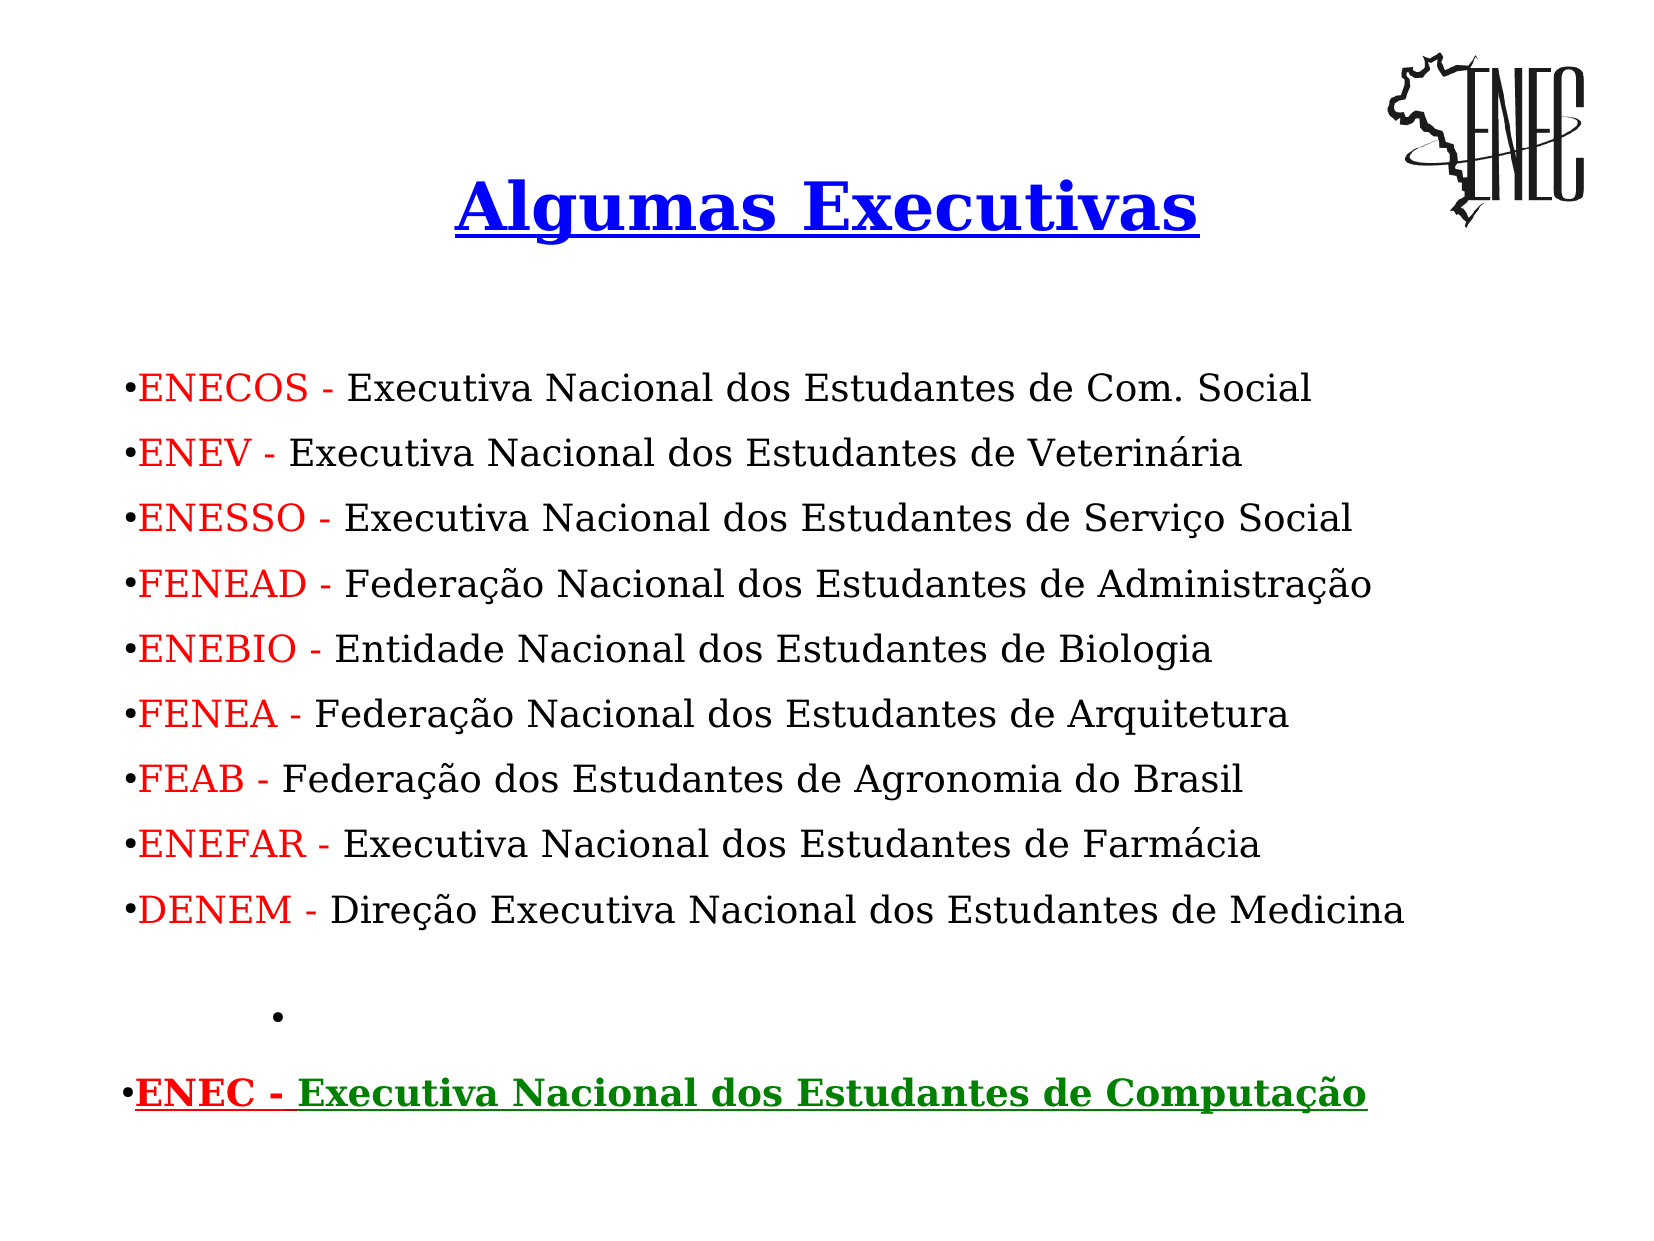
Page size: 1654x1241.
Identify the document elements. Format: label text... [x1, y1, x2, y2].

picture [1382, 47, 1590, 249]
list ENECOS - Executiva Nacional dos Estudantes de Com. Social ENEV - Executiva Nacional dos Estudantes de Veterinária ENESSO - Executiva Nacional dos Estudantes de Serviço Social FENEAD - Federação Nacional dos Estudantes de Administração ENEBIO - Entidade Nacional dos Estudantes de Biologia FENEA - Federação Nacional dos Estudantes de Arquitetura FEAB - Federação dos Estudantes de Agronomia do Brasil ENEFAR - Executiva Nacional dos Estudantes de Farmácia DENEM - Direção Executiva Nacional dos Estudantes de Medicina [124, 344, 1534, 1114]
list ENEC - Executiva Nacional dos Estudantes de Computação [121, 996, 1437, 1141]
title Algumas Executivas [121, 102, 1534, 310]
